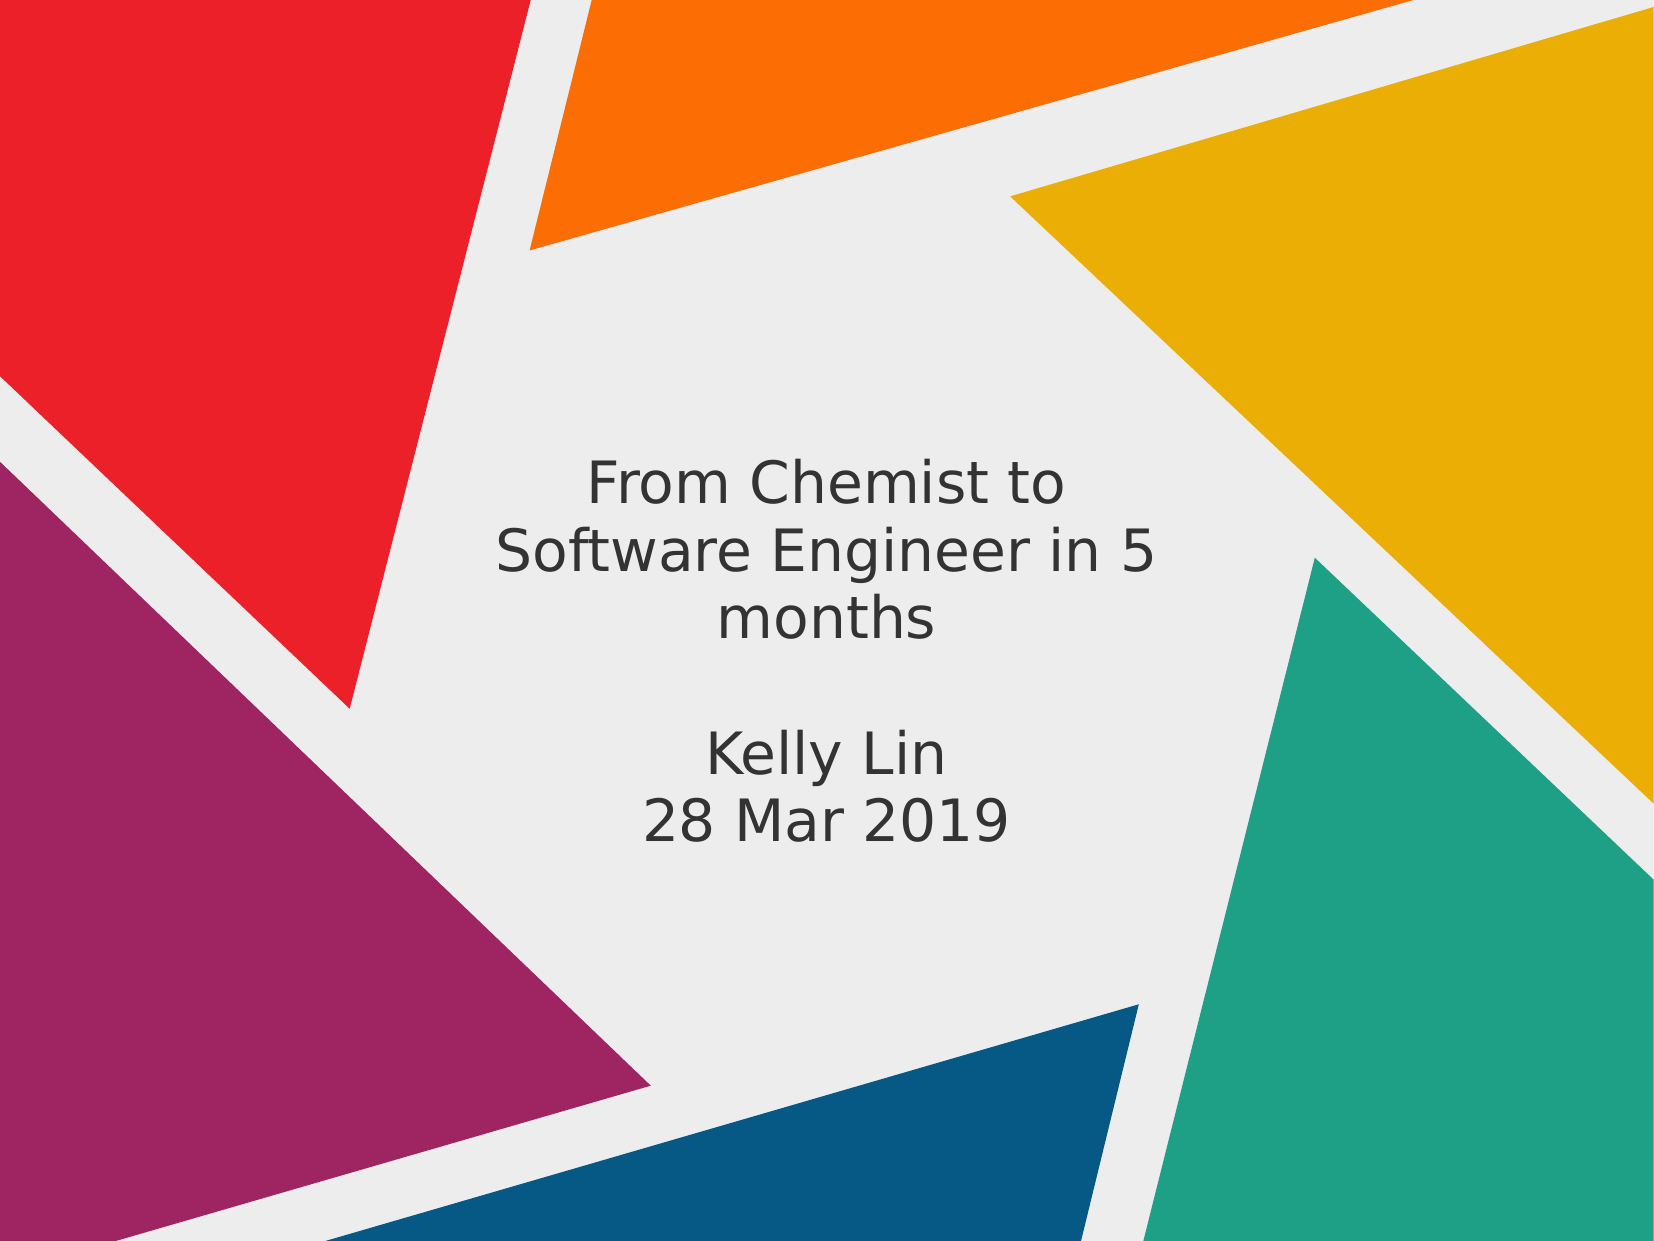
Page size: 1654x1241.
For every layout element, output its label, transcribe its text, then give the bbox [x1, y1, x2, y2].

title From Chemist to Software Engineer in 5 months Kelly Lin 28 Mar 2019 [468, 330, 1186, 976]
